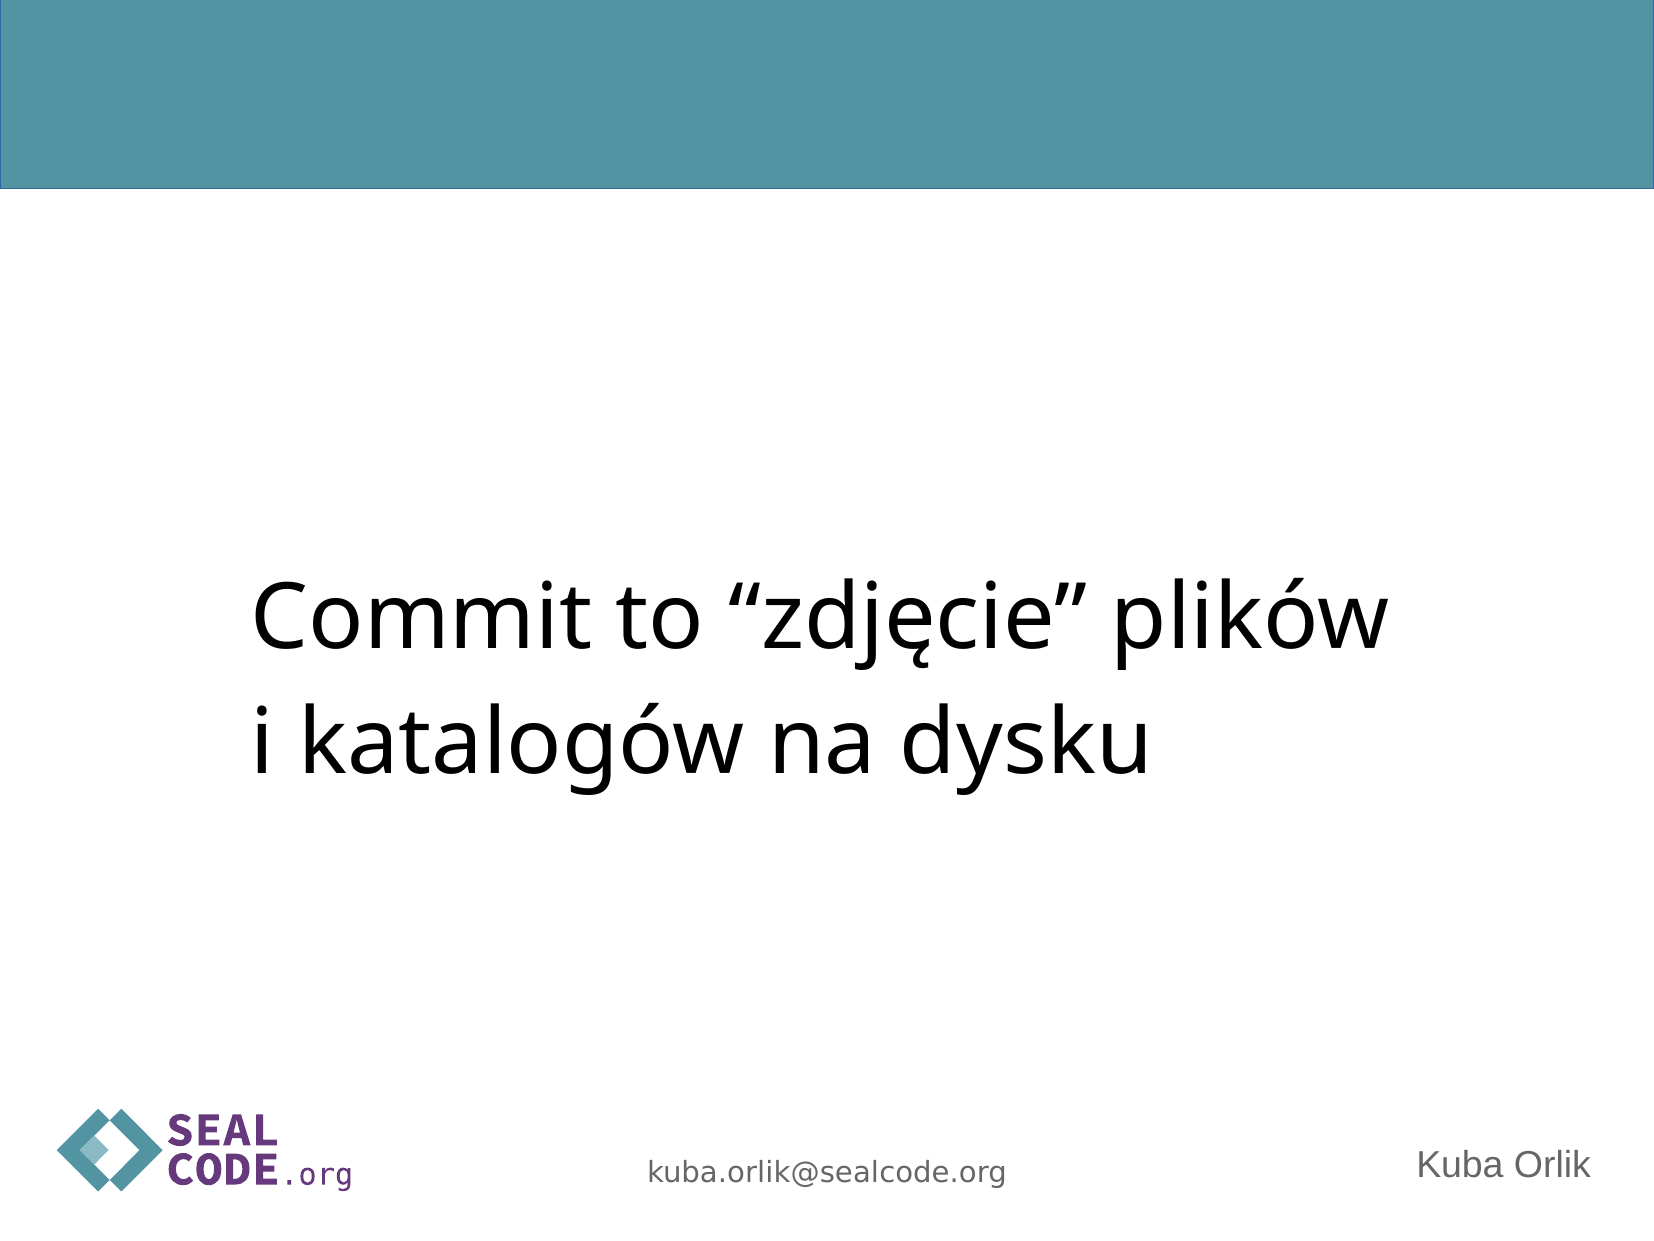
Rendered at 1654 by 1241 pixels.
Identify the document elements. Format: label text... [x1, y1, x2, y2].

text_box Commit to “zdjęcie” plików i katalogów na dysku [200, 543, 1535, 1076]
